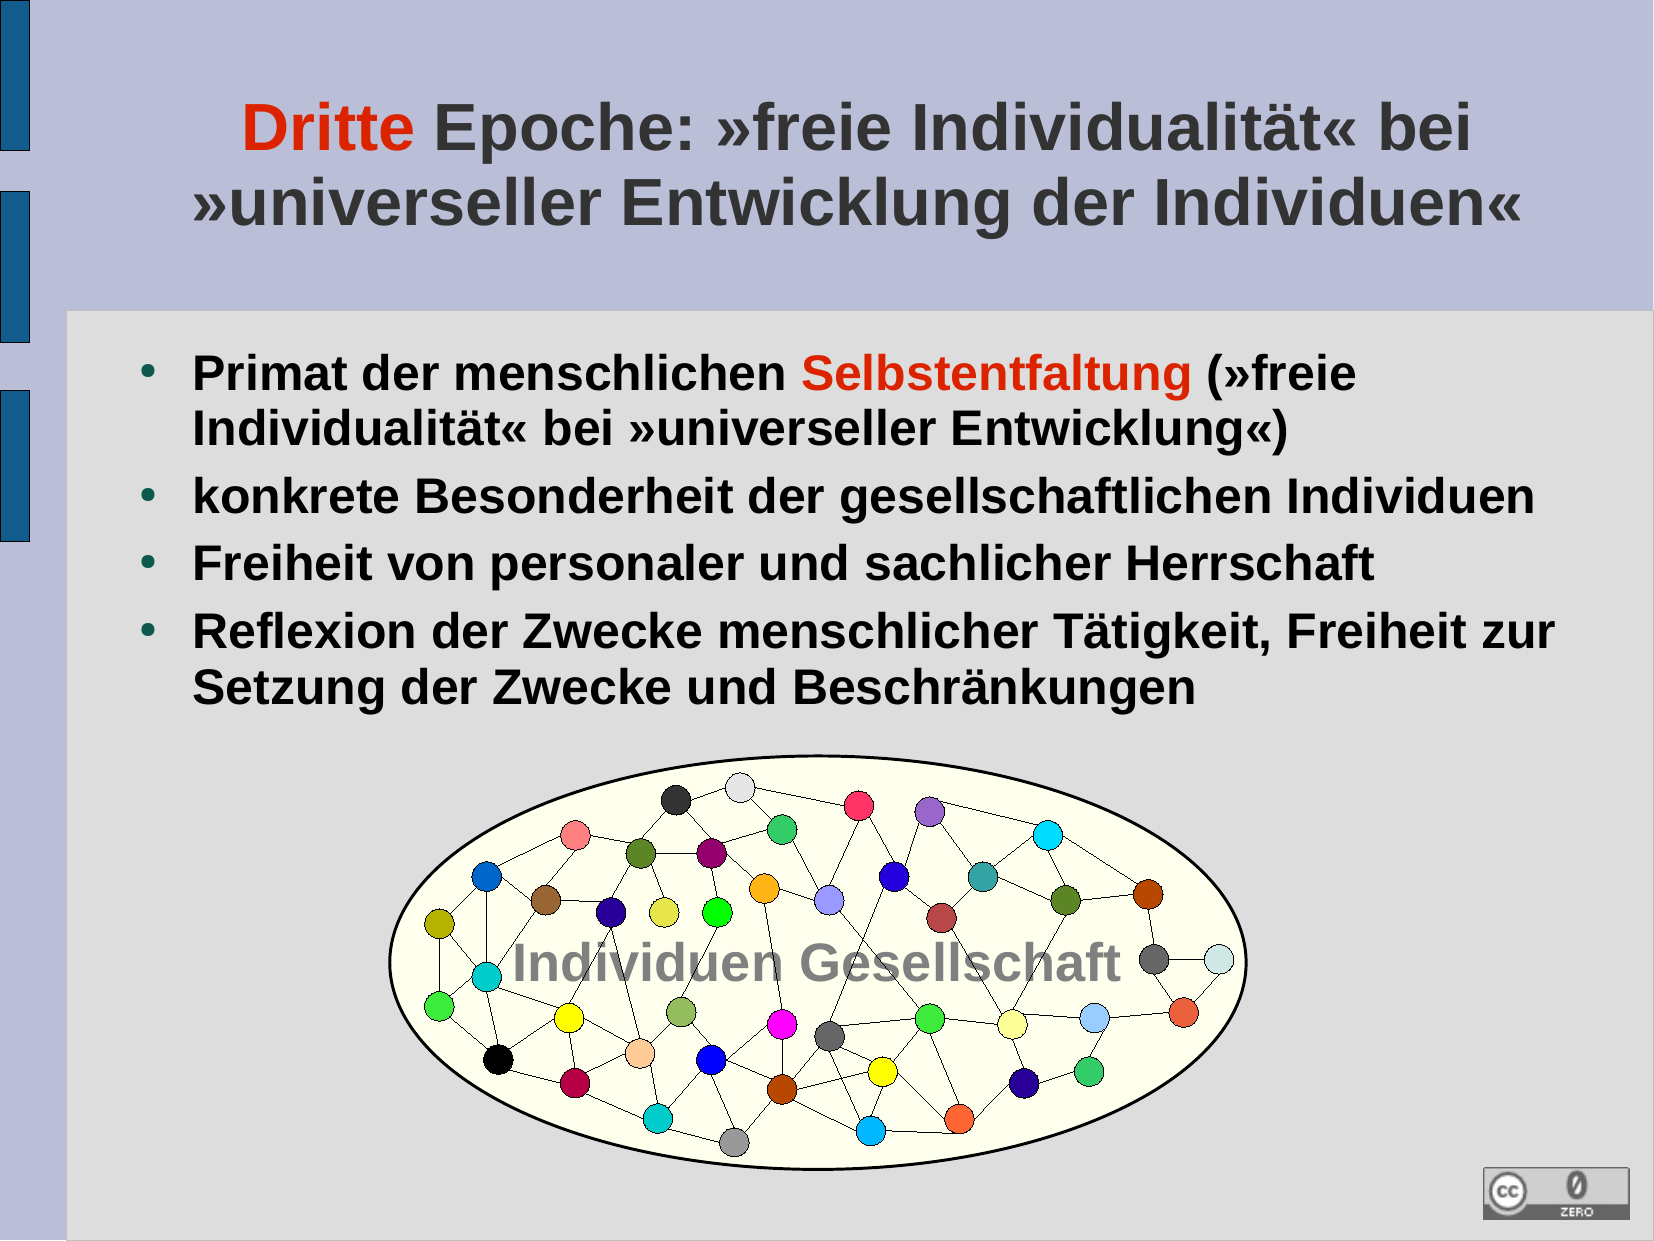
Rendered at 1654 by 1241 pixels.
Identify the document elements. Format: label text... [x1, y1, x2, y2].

text_box [844, 790, 874, 821]
text_box [643, 1103, 673, 1134]
text_box [856, 1116, 886, 1146]
text_box [471, 962, 502, 992]
text_box [867, 1056, 898, 1087]
text_box [702, 897, 733, 928]
text_box [1133, 879, 1164, 910]
text_box [914, 796, 945, 827]
text_box [625, 838, 656, 869]
text_box [725, 772, 756, 803]
text_box [749, 873, 780, 904]
text_box [1050, 885, 1081, 916]
text_box [926, 903, 957, 933]
text_box [944, 1104, 975, 1134]
picture [1483, 1167, 1630, 1220]
text_box [1033, 820, 1063, 851]
text_box [424, 991, 455, 1022]
text_box [649, 897, 680, 928]
text_box [814, 885, 845, 916]
text_box [767, 1009, 798, 1040]
text_box [696, 1045, 727, 1075]
title Dritte Epoche: »freie Individualität« bei »universeller Entwicklung der Individuen« [121, 61, 1595, 269]
text_box [1079, 1003, 1110, 1033]
text_box [968, 861, 998, 892]
text_box [767, 1074, 798, 1105]
text_box [1168, 997, 1199, 1028]
text_box [915, 1003, 945, 1034]
text_box [531, 885, 561, 916]
text_box [1139, 944, 1169, 975]
text_box [879, 861, 910, 892]
text_box [424, 908, 455, 939]
text_box [666, 997, 697, 1027]
text_box [560, 1068, 590, 1098]
text_box [1204, 944, 1234, 975]
text_box [625, 1038, 655, 1069]
text_box [767, 814, 798, 845]
list Primat der menschlichen Selbstentfaltung (»freie Individualität« bei »universeller Entwicklung«) konkrete Besonderheit der gesellschaftlichen Individuen Freiheit von personaler und sachlicher Herrschaft Reflexion der Zwecke menschlicher Tätigkeit, Freiheit zur Setzung der Zwecke und Beschränkungen [121, 344, 1595, 1152]
text_box [554, 1003, 584, 1033]
text_box [814, 1021, 845, 1052]
text_box [560, 820, 591, 851]
text_box [997, 1009, 1028, 1040]
text_box Individuen Gesellschaft [645, 1152, 990, 1170]
text_box [719, 1127, 750, 1157]
text_box [696, 838, 727, 869]
text_box [596, 897, 626, 928]
text_box [471, 861, 502, 892]
text_box [483, 1044, 514, 1075]
text_box [661, 785, 691, 816]
text_box [1074, 1056, 1104, 1087]
text_box [1009, 1068, 1039, 1099]
